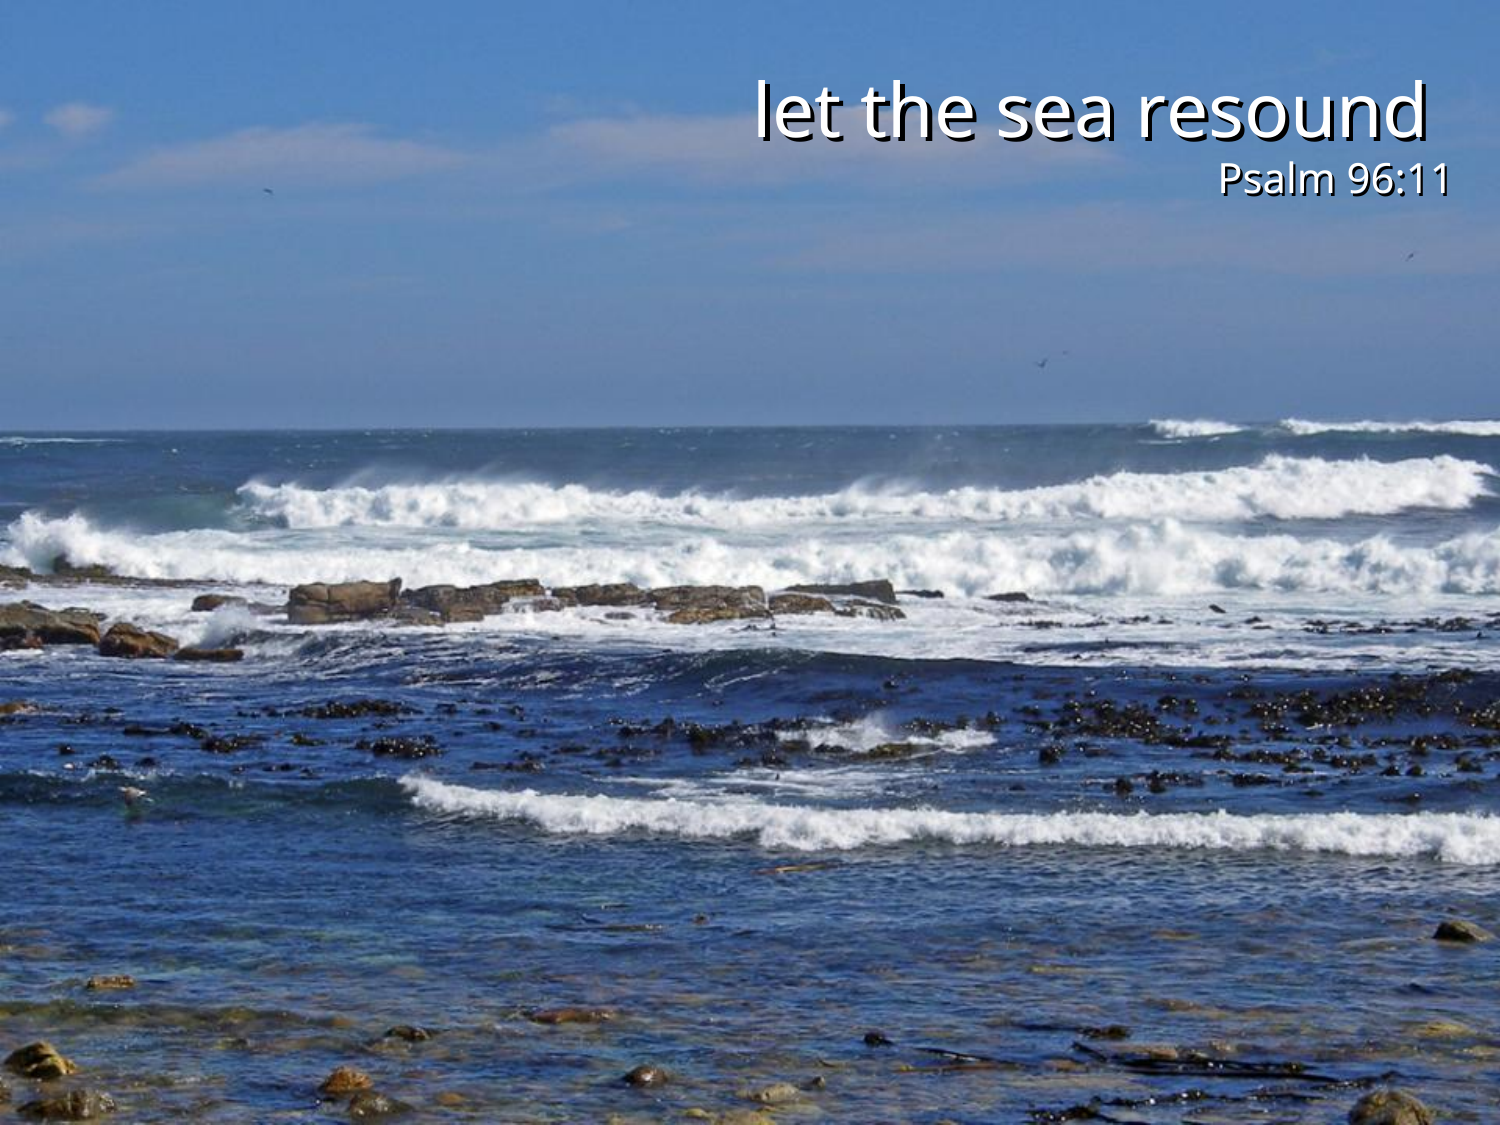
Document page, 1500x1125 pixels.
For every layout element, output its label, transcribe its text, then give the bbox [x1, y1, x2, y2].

picture [0, 0, 1500, 1125]
text_box let the sea resound Psalm 96:11 [738, 54, 1477, 211]
